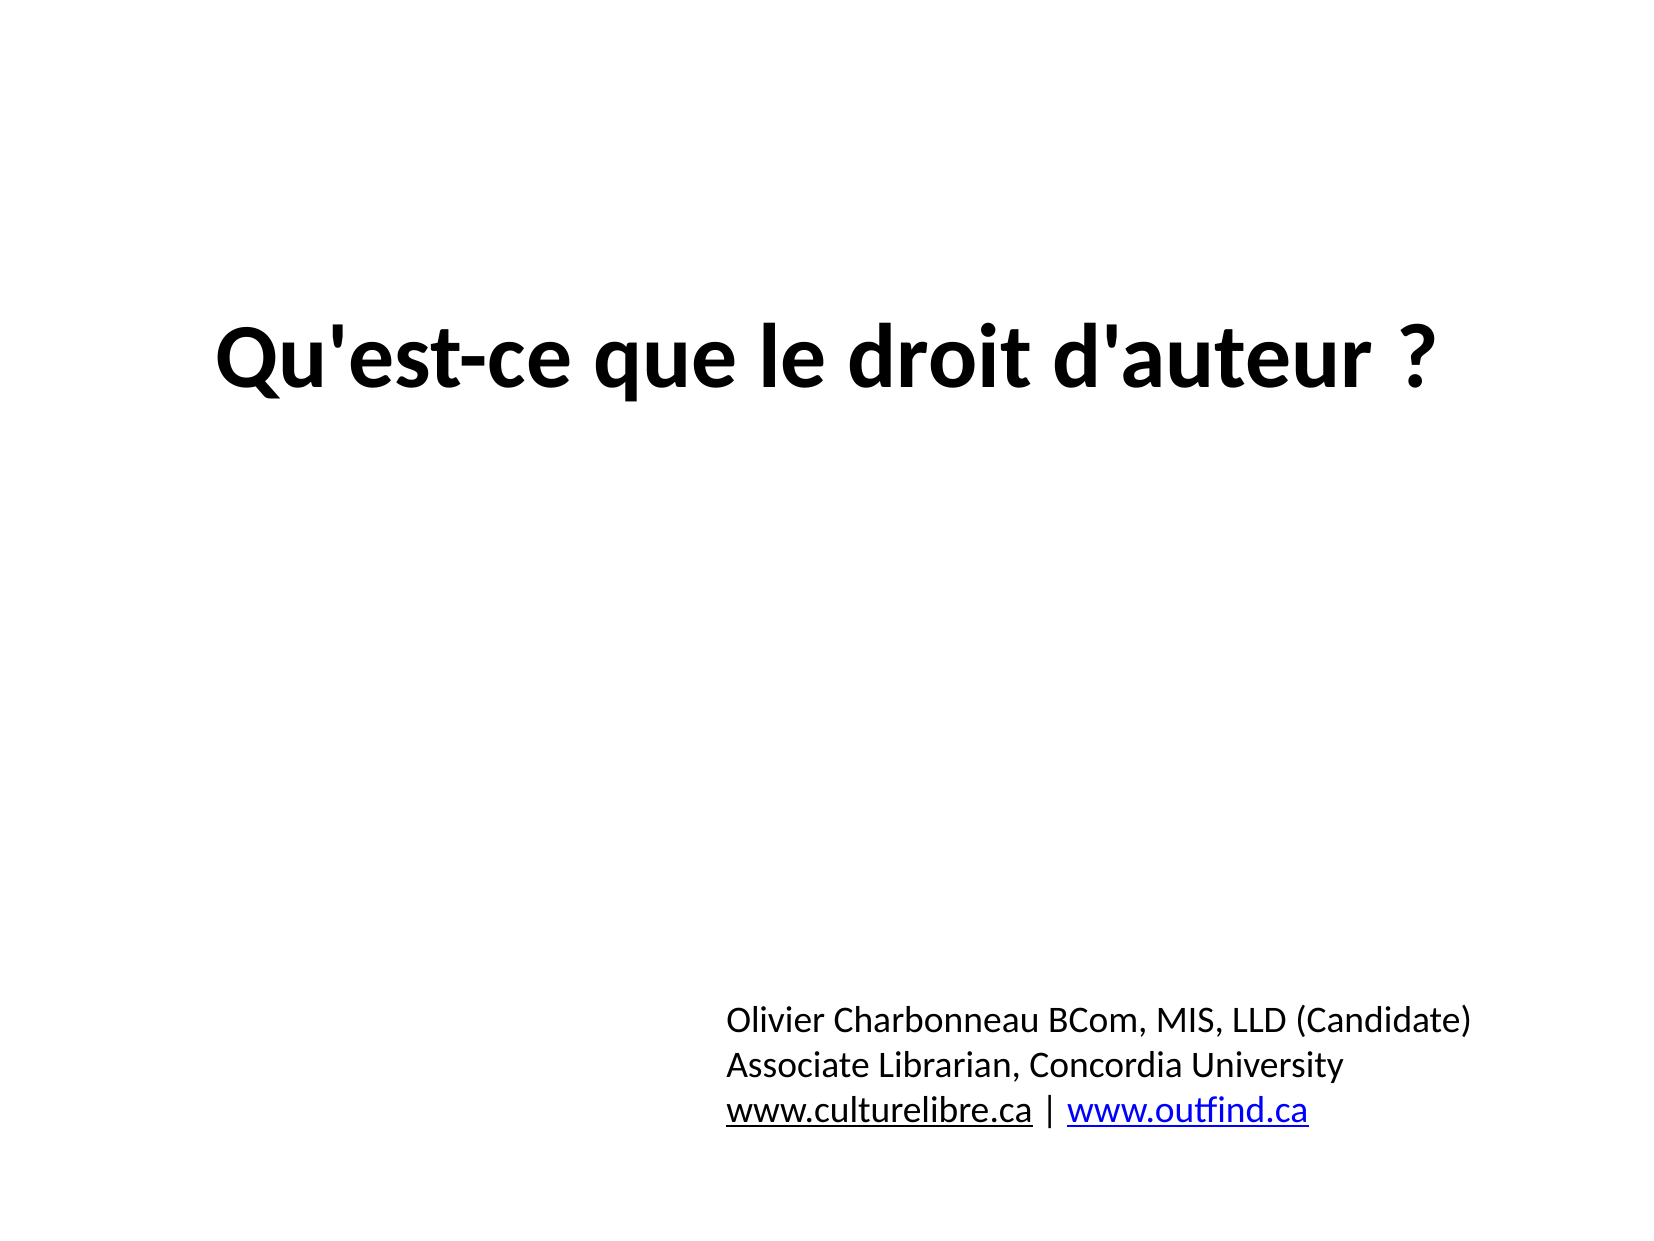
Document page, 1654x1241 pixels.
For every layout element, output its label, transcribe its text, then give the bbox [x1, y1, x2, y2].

text_box Olivier Charbonneau BCom, MIS, LLD (Candidate) Associate Librarian, Concordia University www.culturelibre.ca | www.outfind.ca [711, 987, 1488, 1138]
title Qu'est-ce que le droit d'auteur ? [124, 231, 1530, 498]
